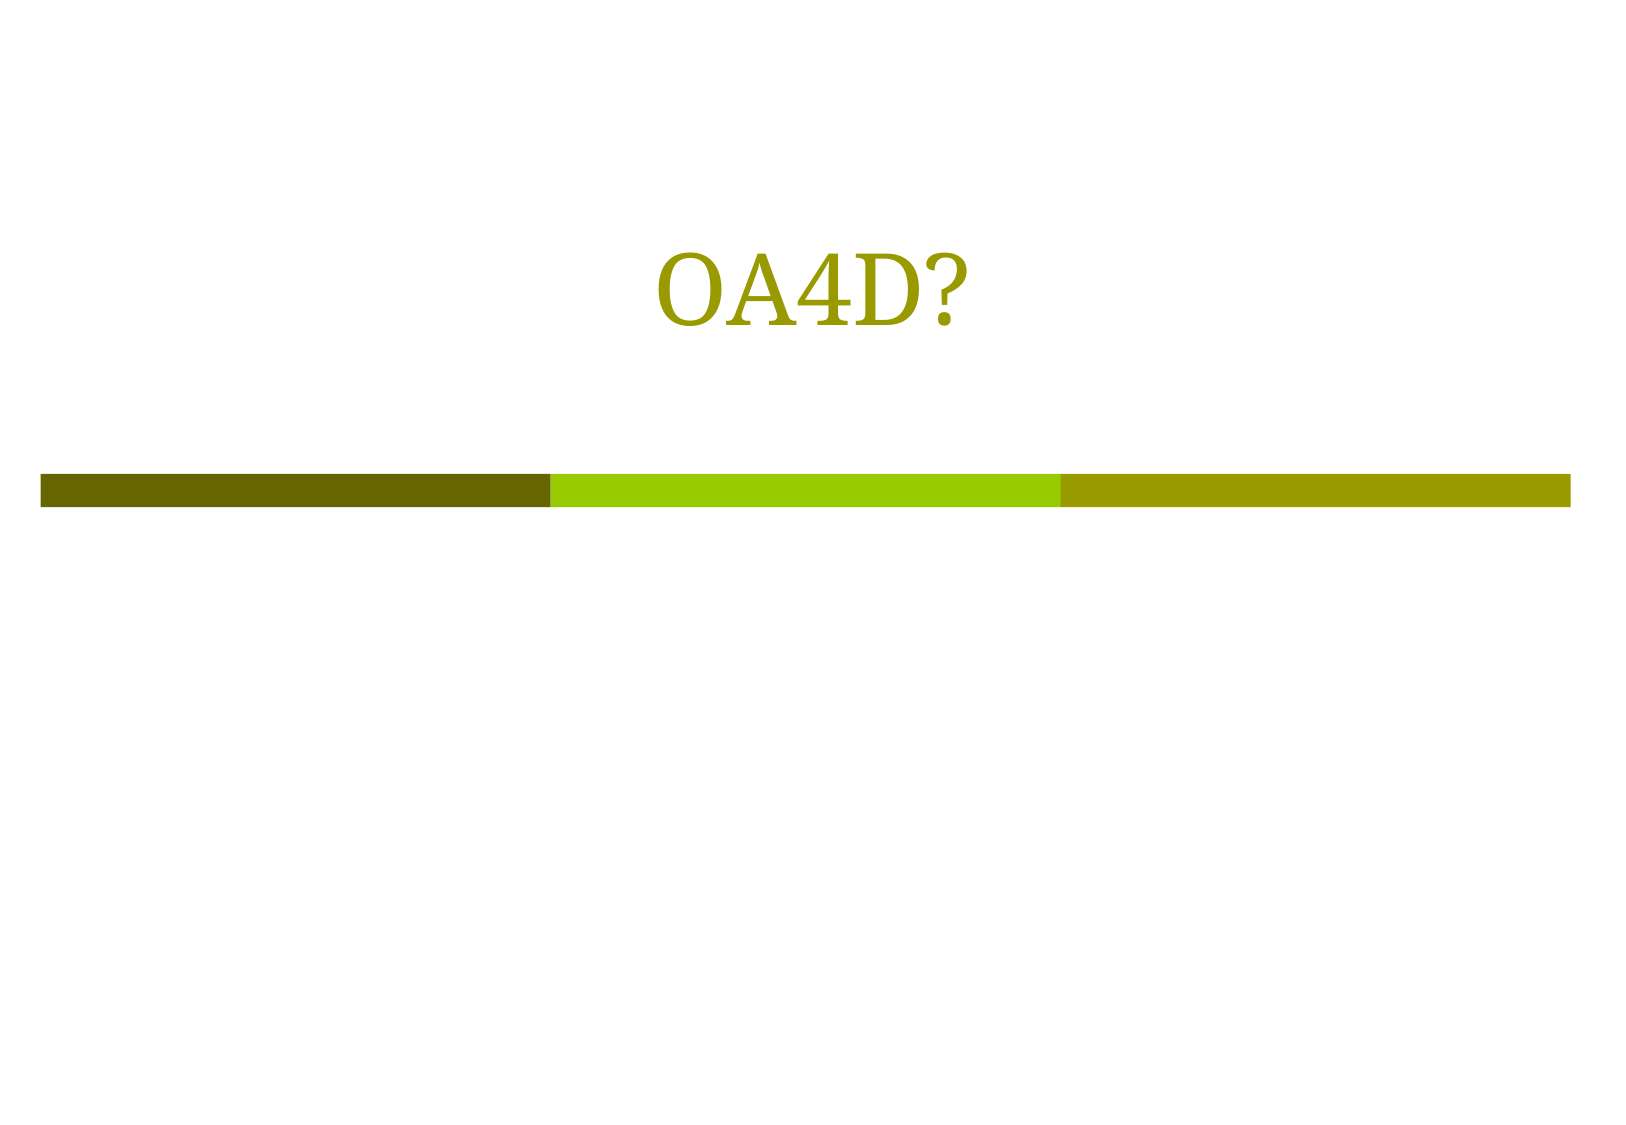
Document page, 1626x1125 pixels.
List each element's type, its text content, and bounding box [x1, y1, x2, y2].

title OA4D? [121, 112, 1503, 462]
